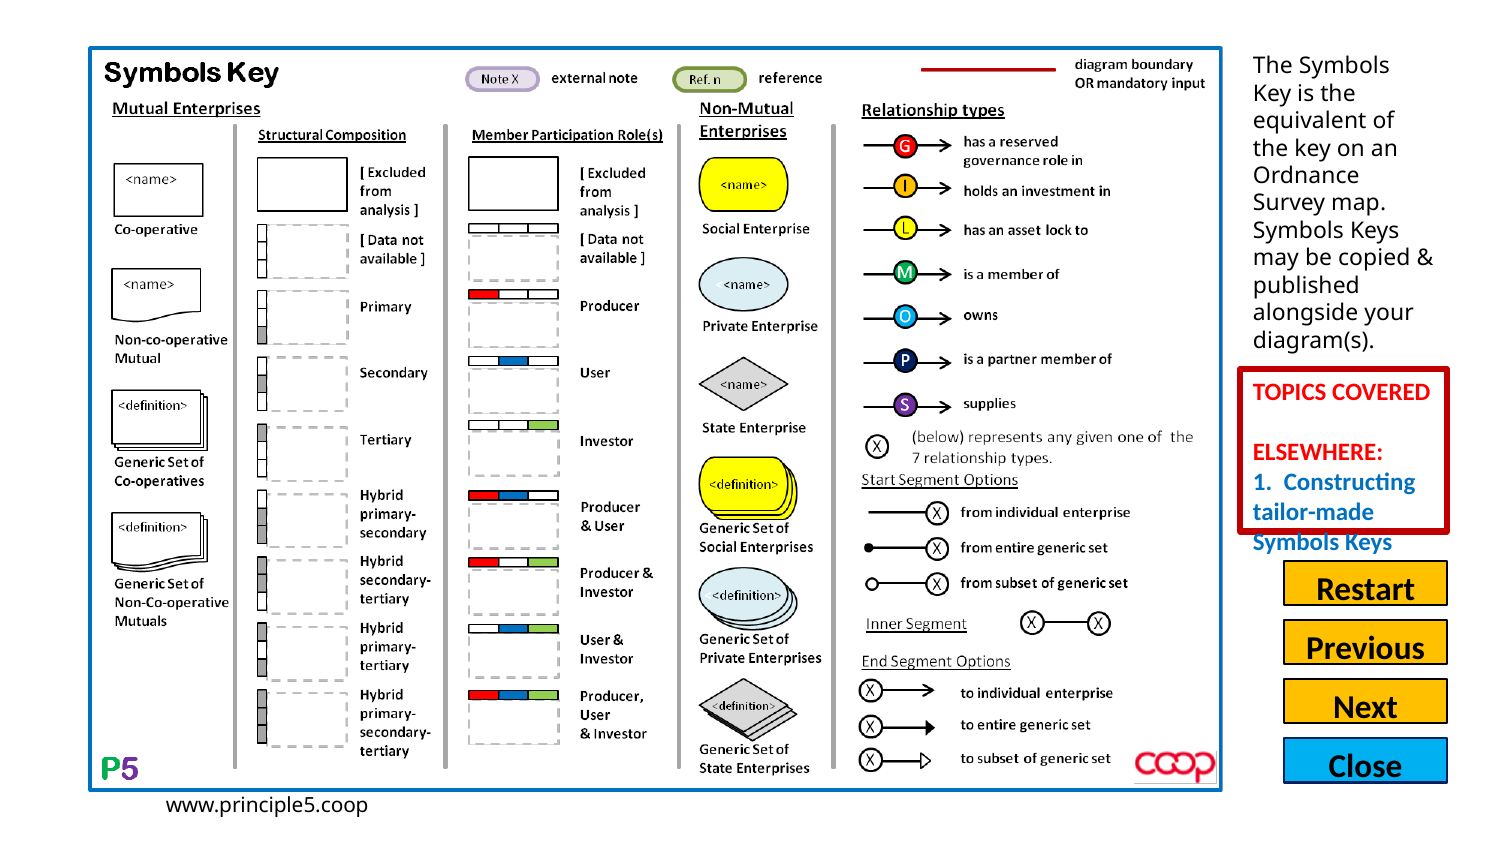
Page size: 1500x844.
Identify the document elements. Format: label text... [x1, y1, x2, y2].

text_box TOPICS COVERED ELSEWHERE: 1. Constructing tailor-made Symbols Keys [1240, 369, 1447, 532]
text_box Close [1284, 738, 1447, 783]
text_box The Symbols Key is the equivalent of the key on an Ordnance Survey map. Symbols Keys may be copied & published alongside your diagram(s). [1240, 44, 1447, 355]
picture [80, 44, 1223, 793]
text_box Restart [1284, 561, 1447, 606]
text_box Previous [1284, 620, 1447, 665]
text_box Next [1284, 679, 1447, 724]
text_box www.principle5.coop [147, 782, 443, 827]
